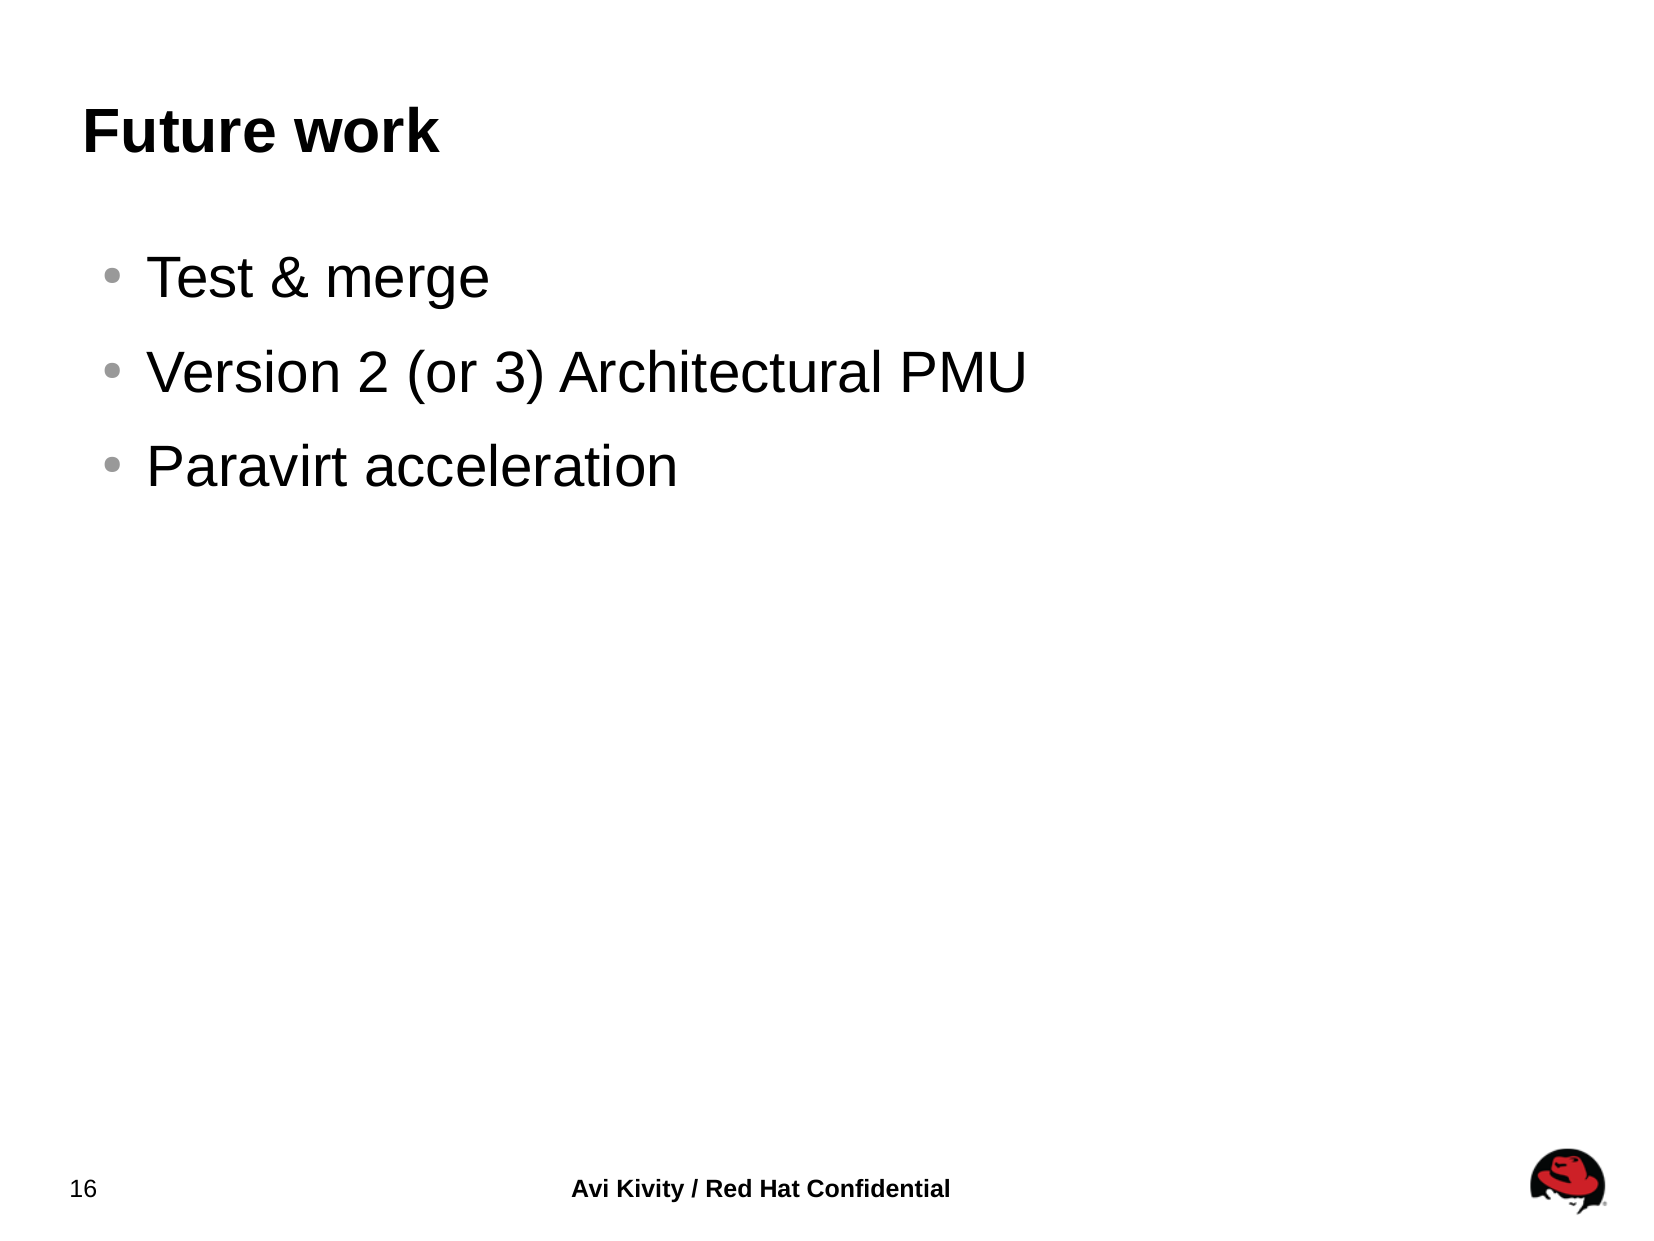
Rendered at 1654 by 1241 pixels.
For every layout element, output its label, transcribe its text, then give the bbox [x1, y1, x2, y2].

title Future work [82, 37, 1571, 226]
picture [1529, 1146, 1613, 1224]
list Test & merge Version 2 (or 3) Architectural PMU Paravirt acceleration [86, 244, 1576, 1039]
